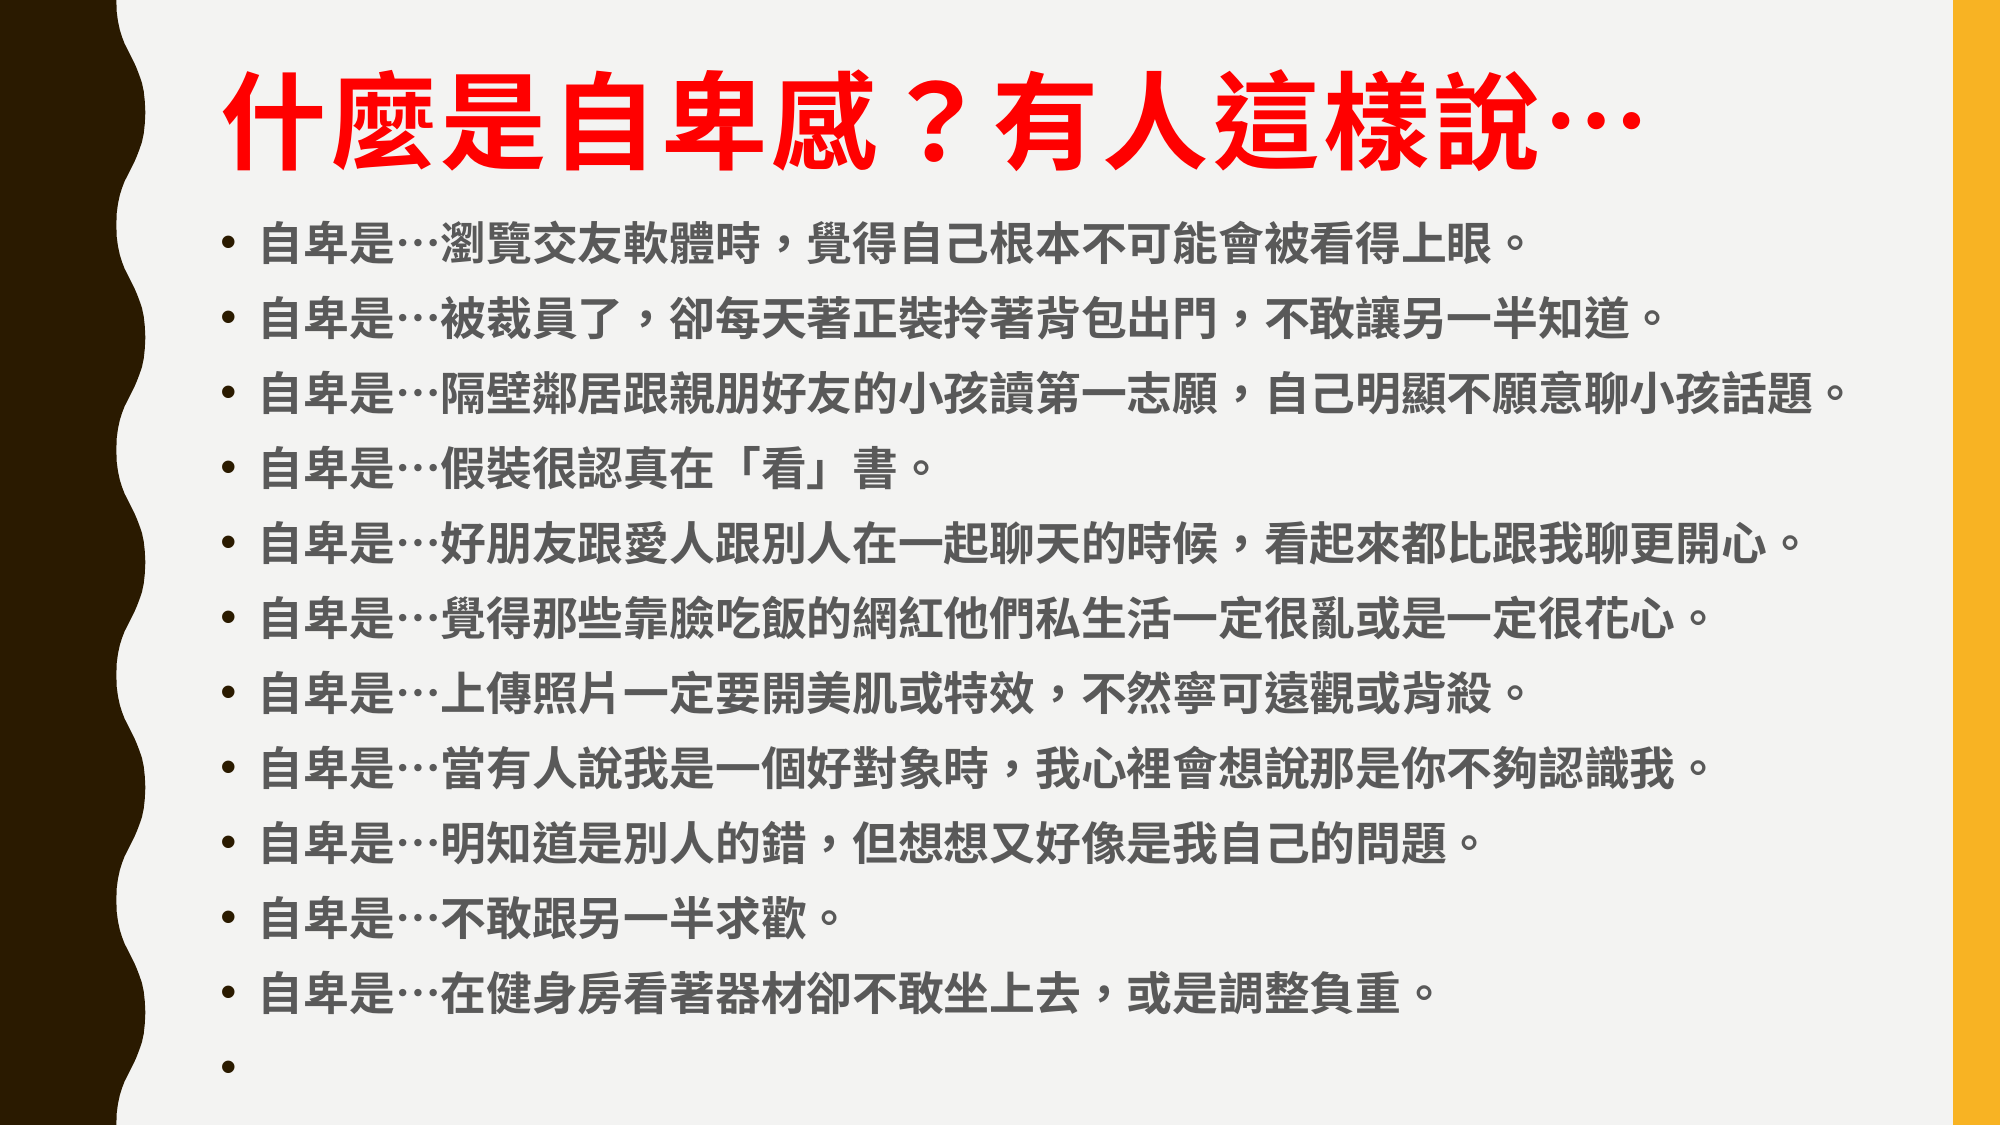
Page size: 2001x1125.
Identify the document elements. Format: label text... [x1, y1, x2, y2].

title 什麼是自卑感？有人這樣說… [205, 62, 1876, 201]
list 自卑是…瀏覽交友軟體時，覺得自己根本不可能會被看得上眼。 自卑是…被裁員了，卻每天著正裝拎著背包出門，不敢讓另一半知道。 自卑是…隔壁鄰居跟親朋好友的小孩讀第一志願，自己明顯不願意聊小孩話題。 自卑是…假裝很認真在「看」書。 自卑是…好朋友跟愛人跟別人在一起聊天的時候，看起來都比跟我聊更開心。 自卑是…覺得那些靠臉吃飯的網紅他們私生活一定很亂或是一定很花心。 自卑是…上傳照片一定要開美肌或特效，不然寧可遠觀或背殺。 自卑是…當有人說我是一個好對象時，我心裡會想說那是你不夠認識我。 自卑是…明知道是別人的錯，但想想又好像是我自己的問題。 自卑是…不敢跟另一半求歡。 自卑是…在健身房看著器材卻不敢坐上去，或是調整負重。 [205, 201, 1876, 1042]
